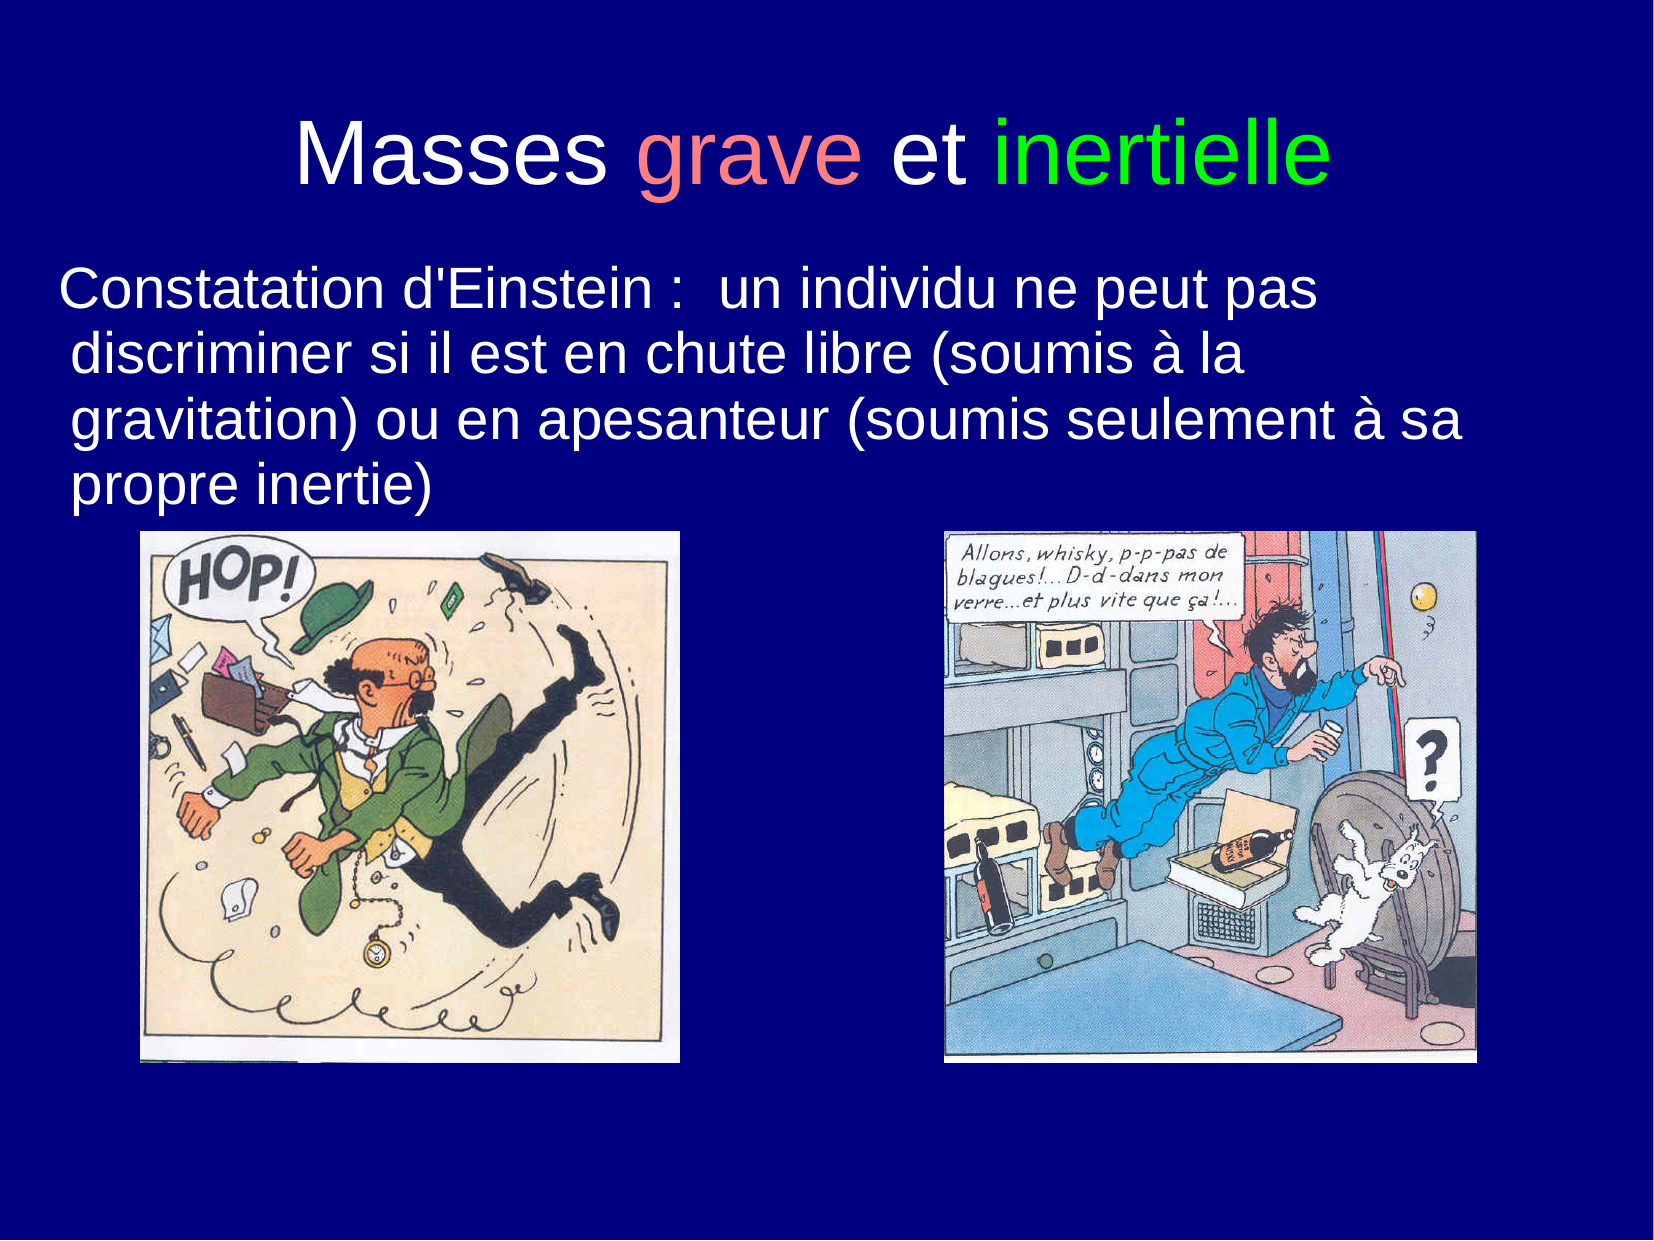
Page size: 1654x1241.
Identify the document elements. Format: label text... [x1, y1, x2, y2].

picture [944, 531, 1477, 1063]
subtitle Constatation d'Einstein : un individu ne peut pas discriminer si il est en chute libre (soumis à la gravitation) ou en apesanteur (soumis seulement à sa propre inertie) [59, 227, 1548, 621]
picture [140, 531, 680, 1063]
title Masses grave et inertielle [82, 56, 1571, 250]
